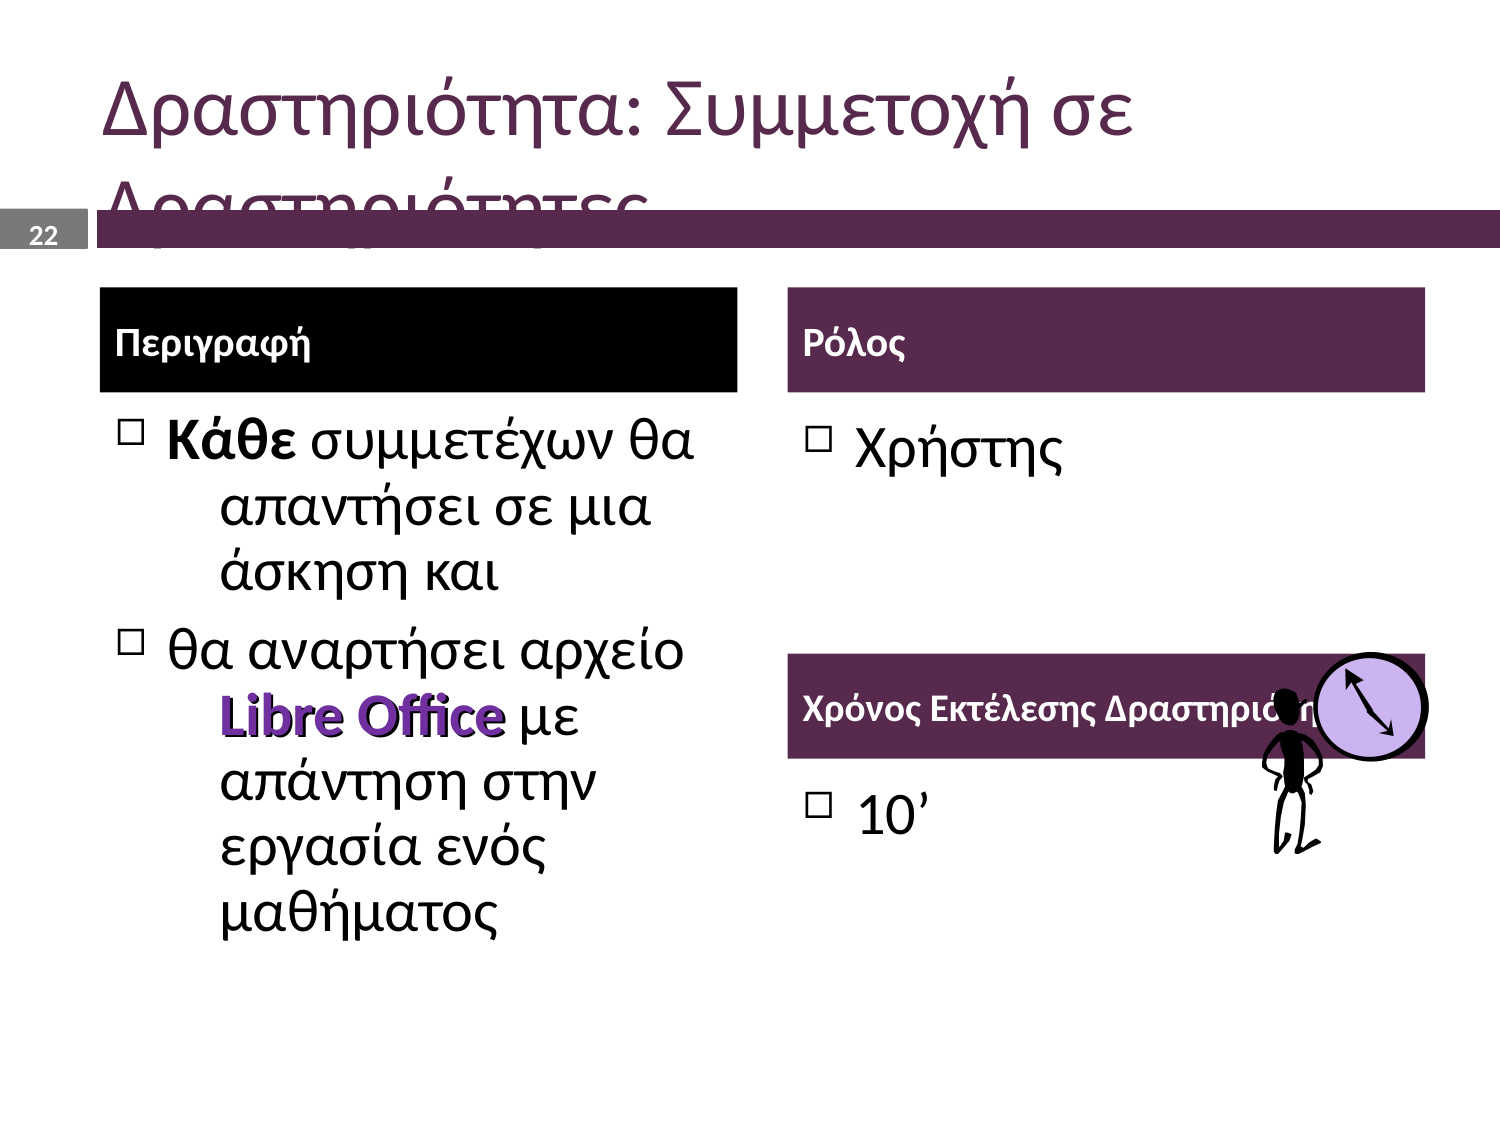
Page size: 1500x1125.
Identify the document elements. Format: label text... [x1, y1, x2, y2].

list 10’ [787, 766, 1426, 988]
picture [1262, 652, 1429, 854]
list Χρήστης [787, 399, 1426, 634]
list Περιγραφή [99, 287, 738, 393]
list Χρόνος Εκτέλεσης Δραστηριότητας [787, 653, 1262, 759]
list Ρόλος [787, 287, 1426, 393]
list Κάθε συμμετέχων θα απαντήσει σε μια άσκηση και θα αναρτήσει αρχείο Libre Office με απάντηση στην εργασία ενός μαθήματος [99, 399, 738, 988]
text_box [0, 208, 88, 249]
title Δραστηριότητα: Συμμετοχή σε Δραστηριότητες [87, 44, 1426, 188]
